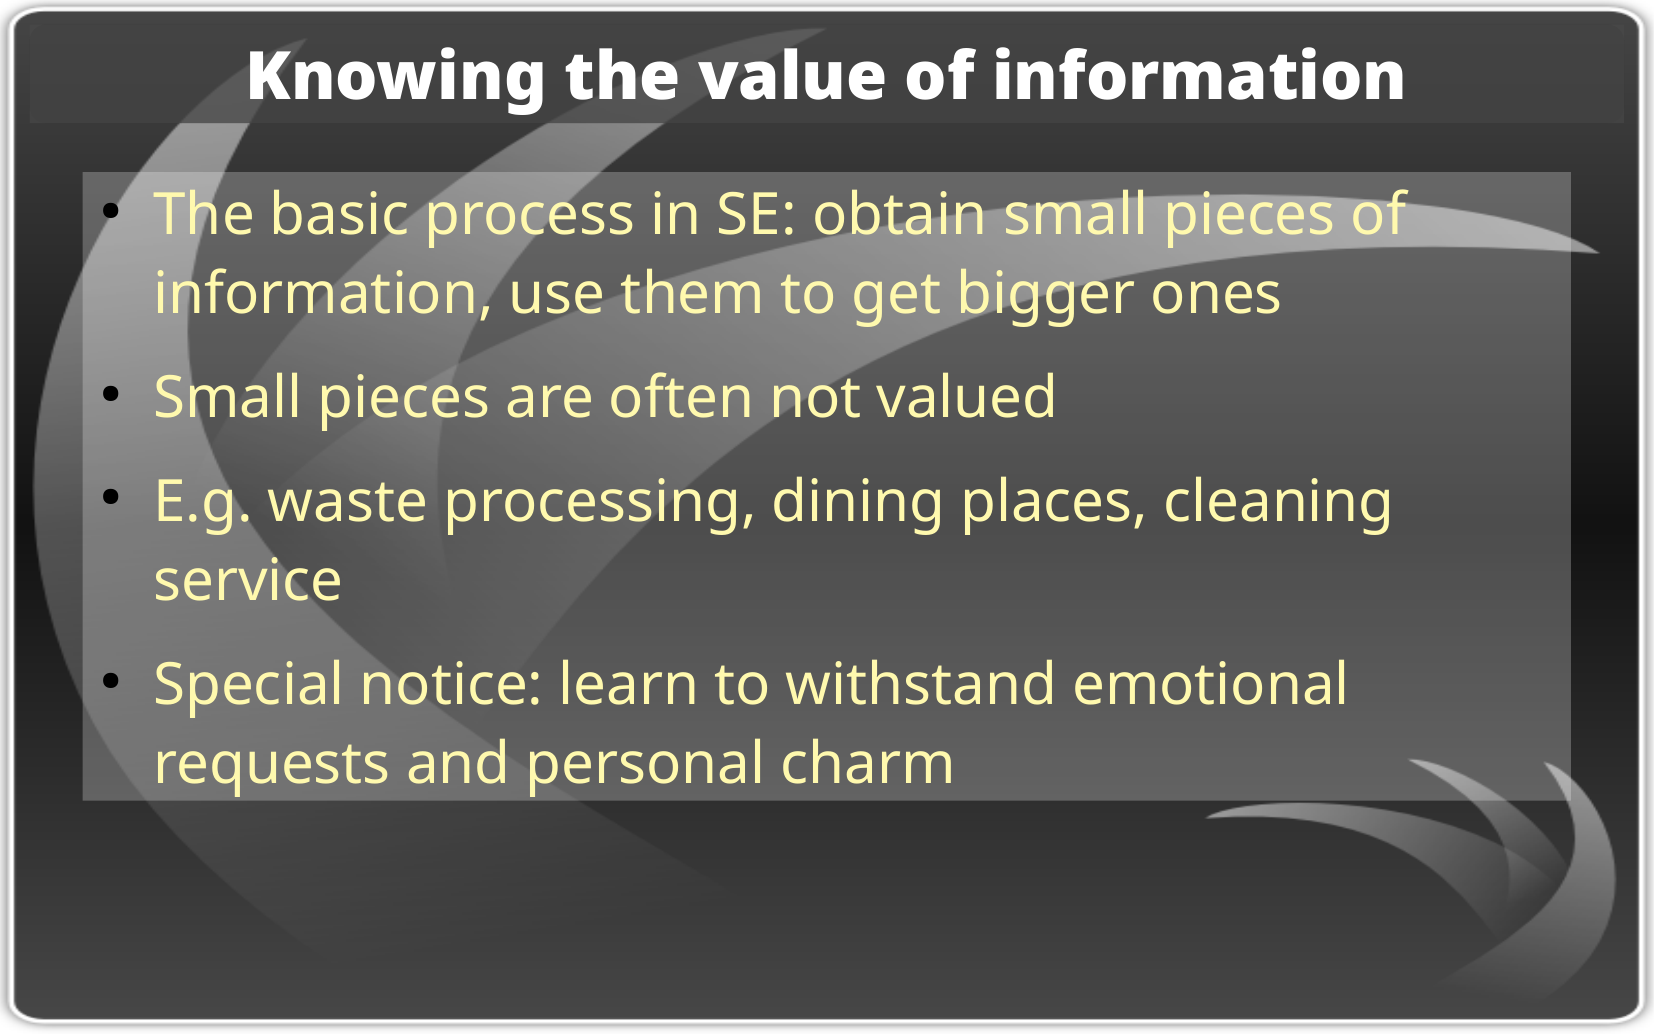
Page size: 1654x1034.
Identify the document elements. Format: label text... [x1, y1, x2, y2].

list The basic process in SE: obtain small pieces of information, use them to get bigger ones Small pieces are often not valued E.g. waste processing, dining places, cleaning service Special notice: learn to withstand emotional requests and personal charm [82, 172, 1571, 772]
title Knowing the value of information [29, 24, 1625, 124]
picture [0, 0, 1654, 1034]
